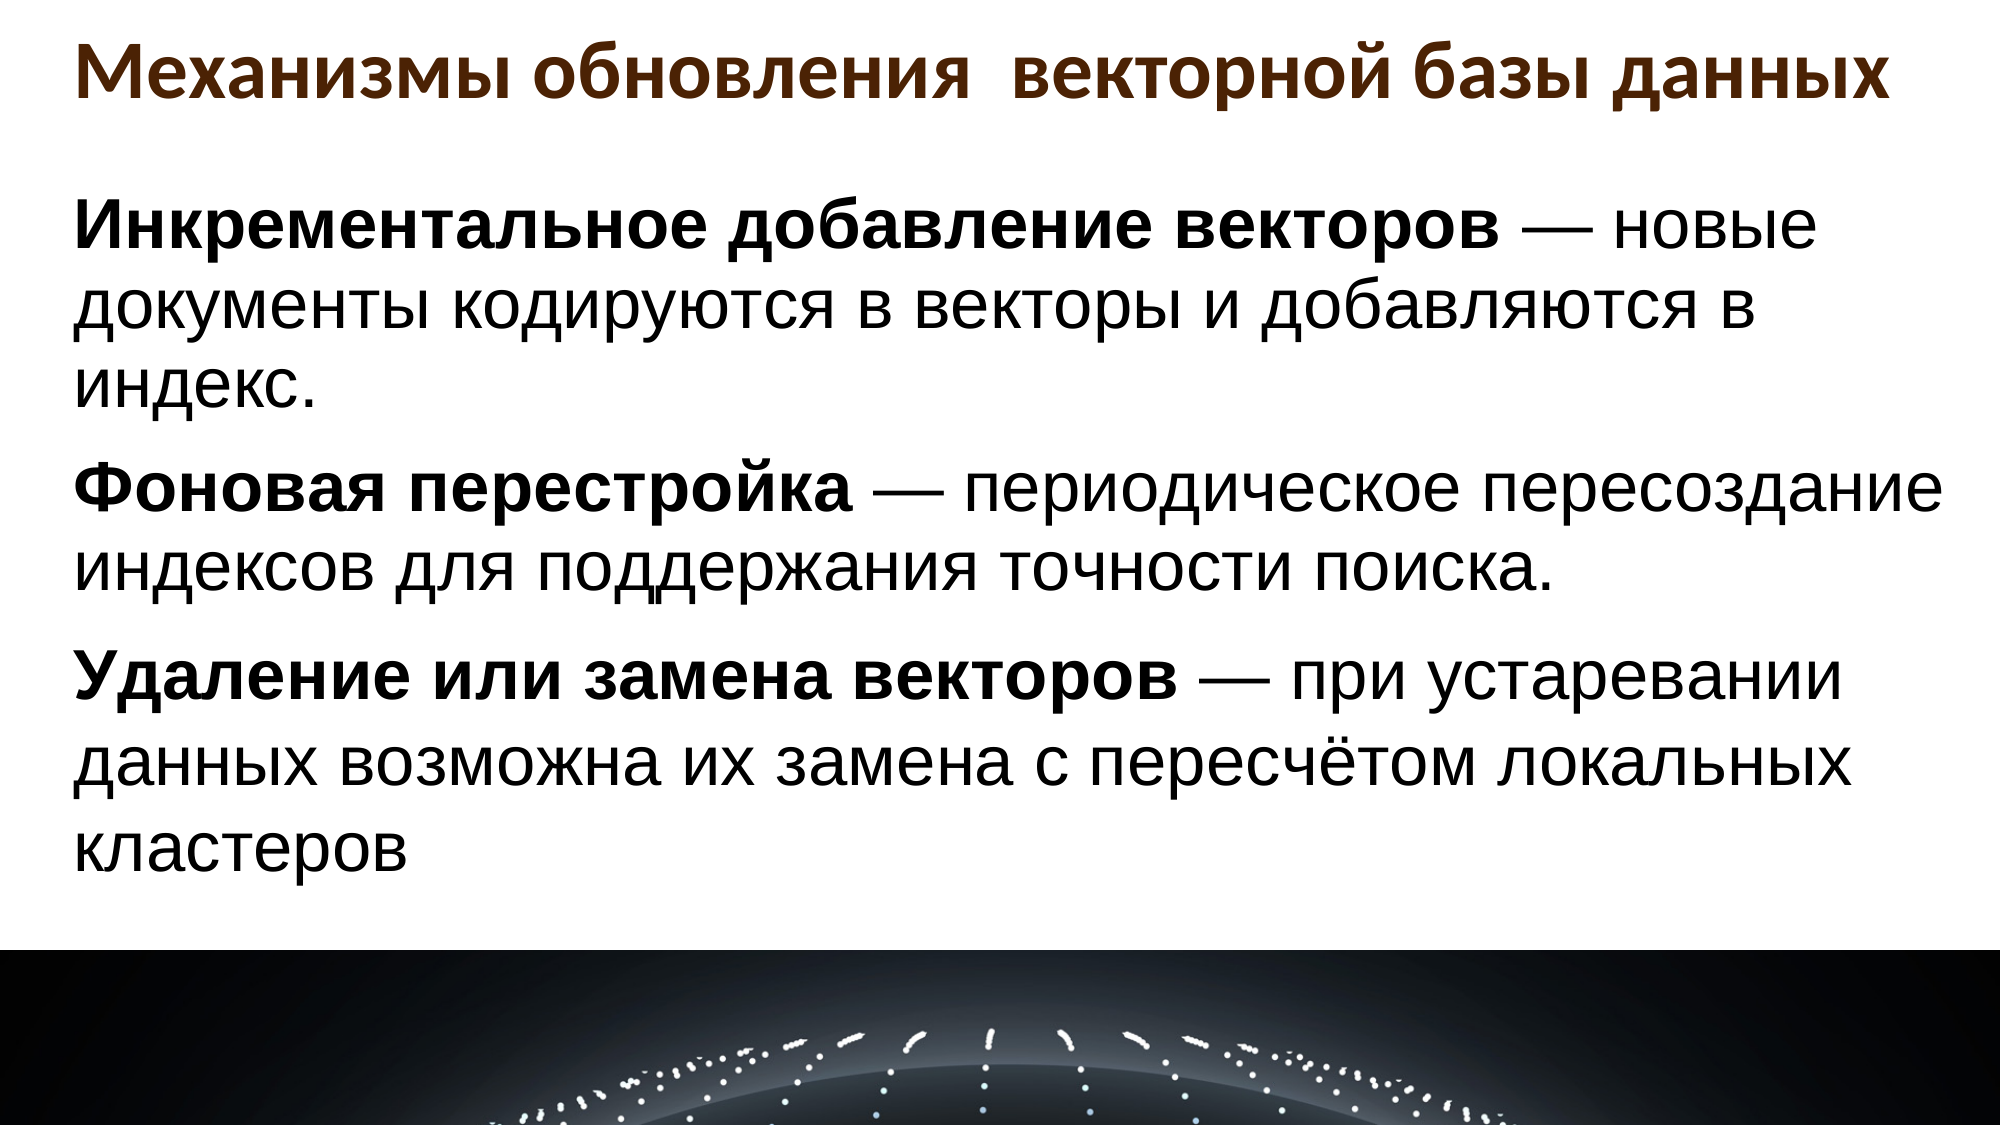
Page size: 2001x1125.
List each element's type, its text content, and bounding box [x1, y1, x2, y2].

picture [0, 950, 2000, 1125]
text_box Механизмы обновления векторной базы данных [59, 28, 1979, 148]
text_box Инкрементальное добавление векторов — новые документы кодируются в векторы и добавляются в индекс. Фоновая перестройка — периодическое пересоздание индексов для поддержания точности поиска. Удаление или замена векторов — при устаревании данных возможна их замена с пересчётом локальных кластеров [59, 177, 1979, 954]
